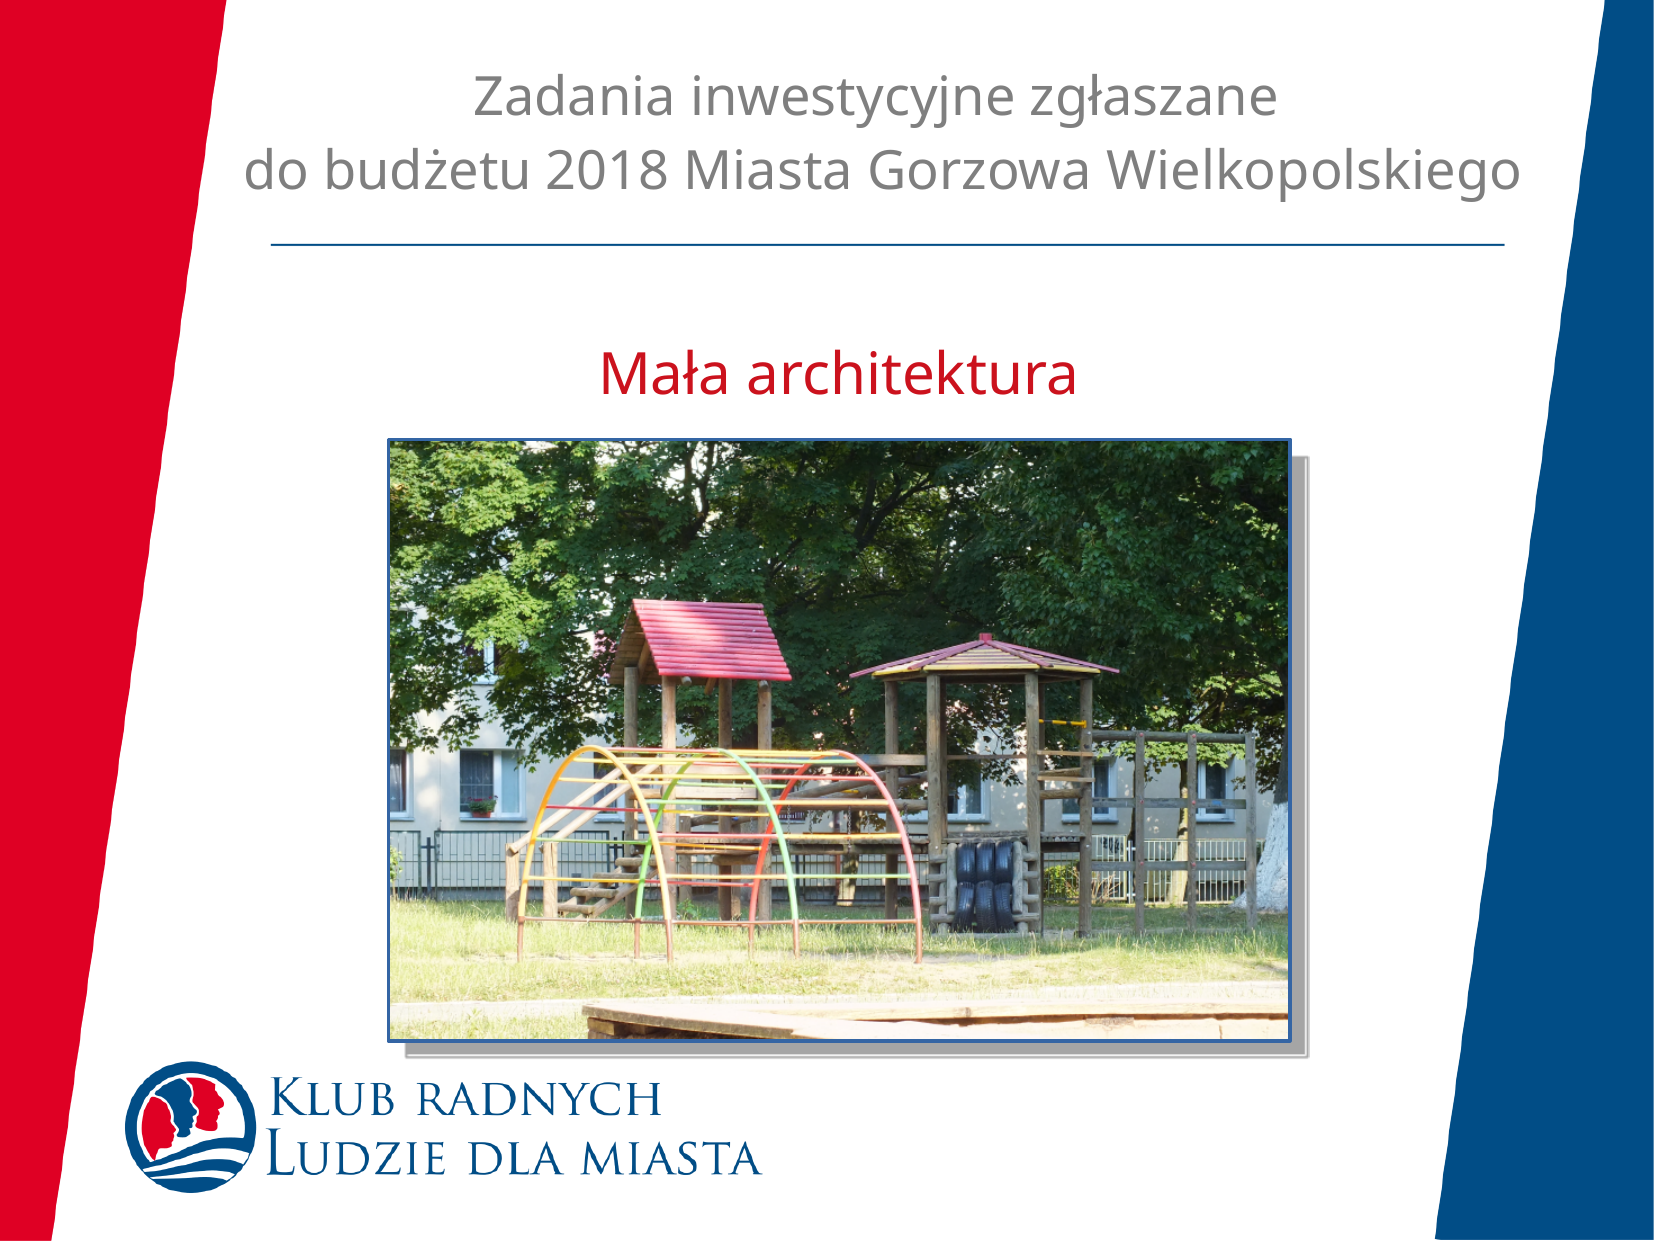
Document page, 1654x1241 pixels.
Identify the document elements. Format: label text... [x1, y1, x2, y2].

title Zadania inwestycyjne zgłaszane do budżetu 2018 Miasta Gorzowa Wielkopolskiego [155, 47, 1597, 216]
picture [0, 0, 1654, 1241]
text_box Mała architektura [342, 318, 1335, 426]
